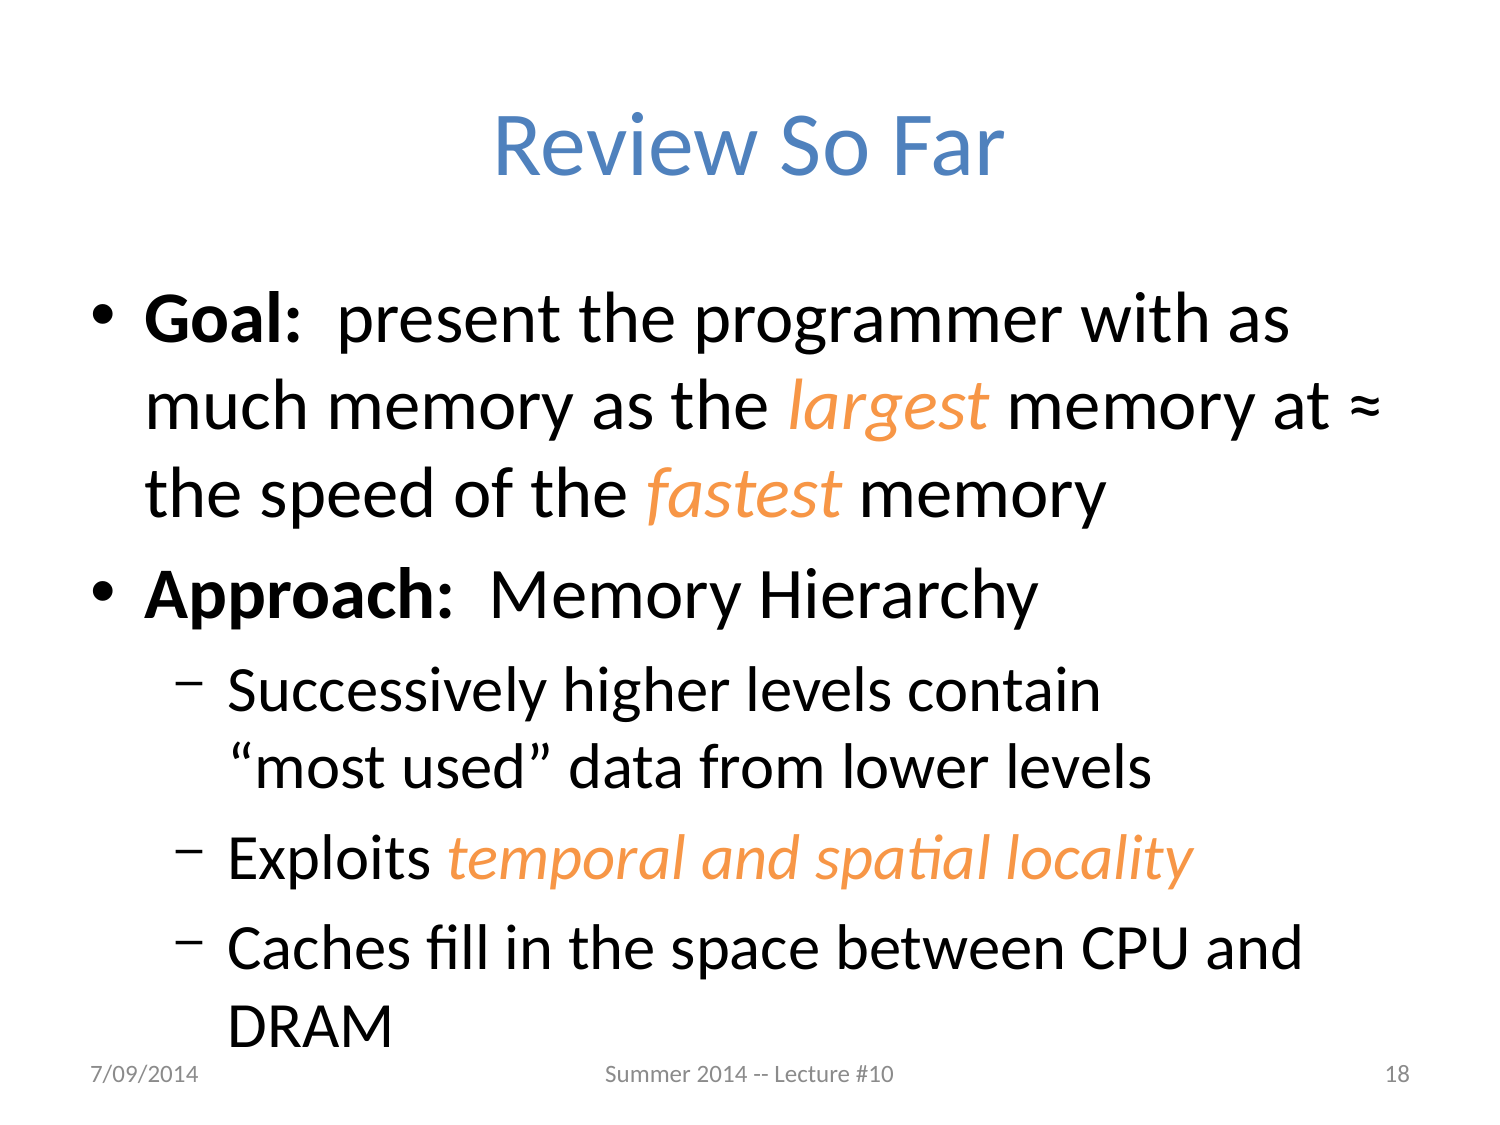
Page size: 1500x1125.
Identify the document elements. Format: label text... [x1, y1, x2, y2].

slide_number <number> [1074, 1042, 1425, 1103]
list Goal: present the programmer with as much memory as the largest memory at ≈ the speed of the fastest memory Approach: Memory Hierarchy Successively higher levels contain “most used” data from lower levels Exploits temporal and spatial locality Caches fill in the space between CPU and DRAM [75, 262, 1425, 1073]
title Review So Far [75, 45, 1425, 233]
footer Summer 2014 -- Lecture #10 [512, 1042, 988, 1103]
slide_number 7/09/2014 [75, 1042, 425, 1103]
